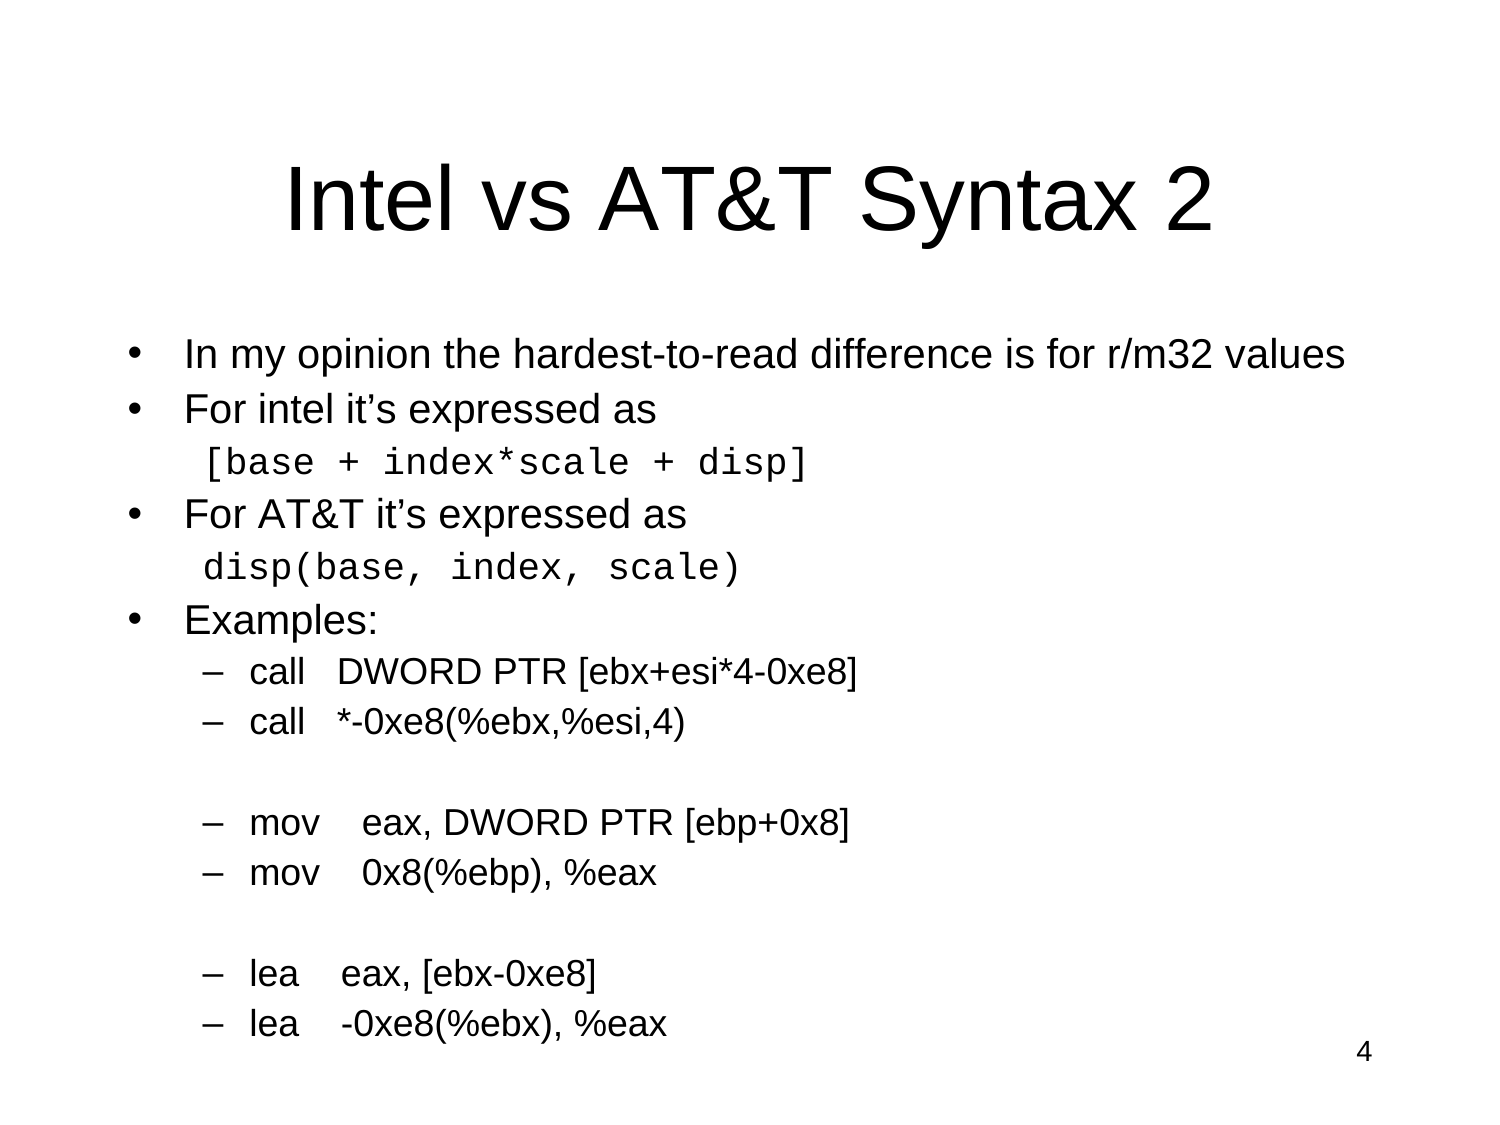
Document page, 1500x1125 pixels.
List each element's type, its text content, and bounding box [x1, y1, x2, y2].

title Intel vs AT&T Syntax 2 [112, 99, 1388, 288]
list In my opinion the hardest-to-read difference is for r/m32 values For intel it’s expressed as [base + index*scale + disp] For AT&T it’s expressed as disp(base, index, scale) Examples: call DWORD PTR [ebx+esi*4-0xe8] call *-0xe8(%ebx,%esi,4) mov eax, DWORD PTR [ebp+0x8] mov 0x8(%ebp), %eax lea eax, [ebx-0xe8] lea -0xe8(%ebx), %eax [112, 324, 1388, 1053]
text_box <number> [1074, 1025, 1388, 1101]
